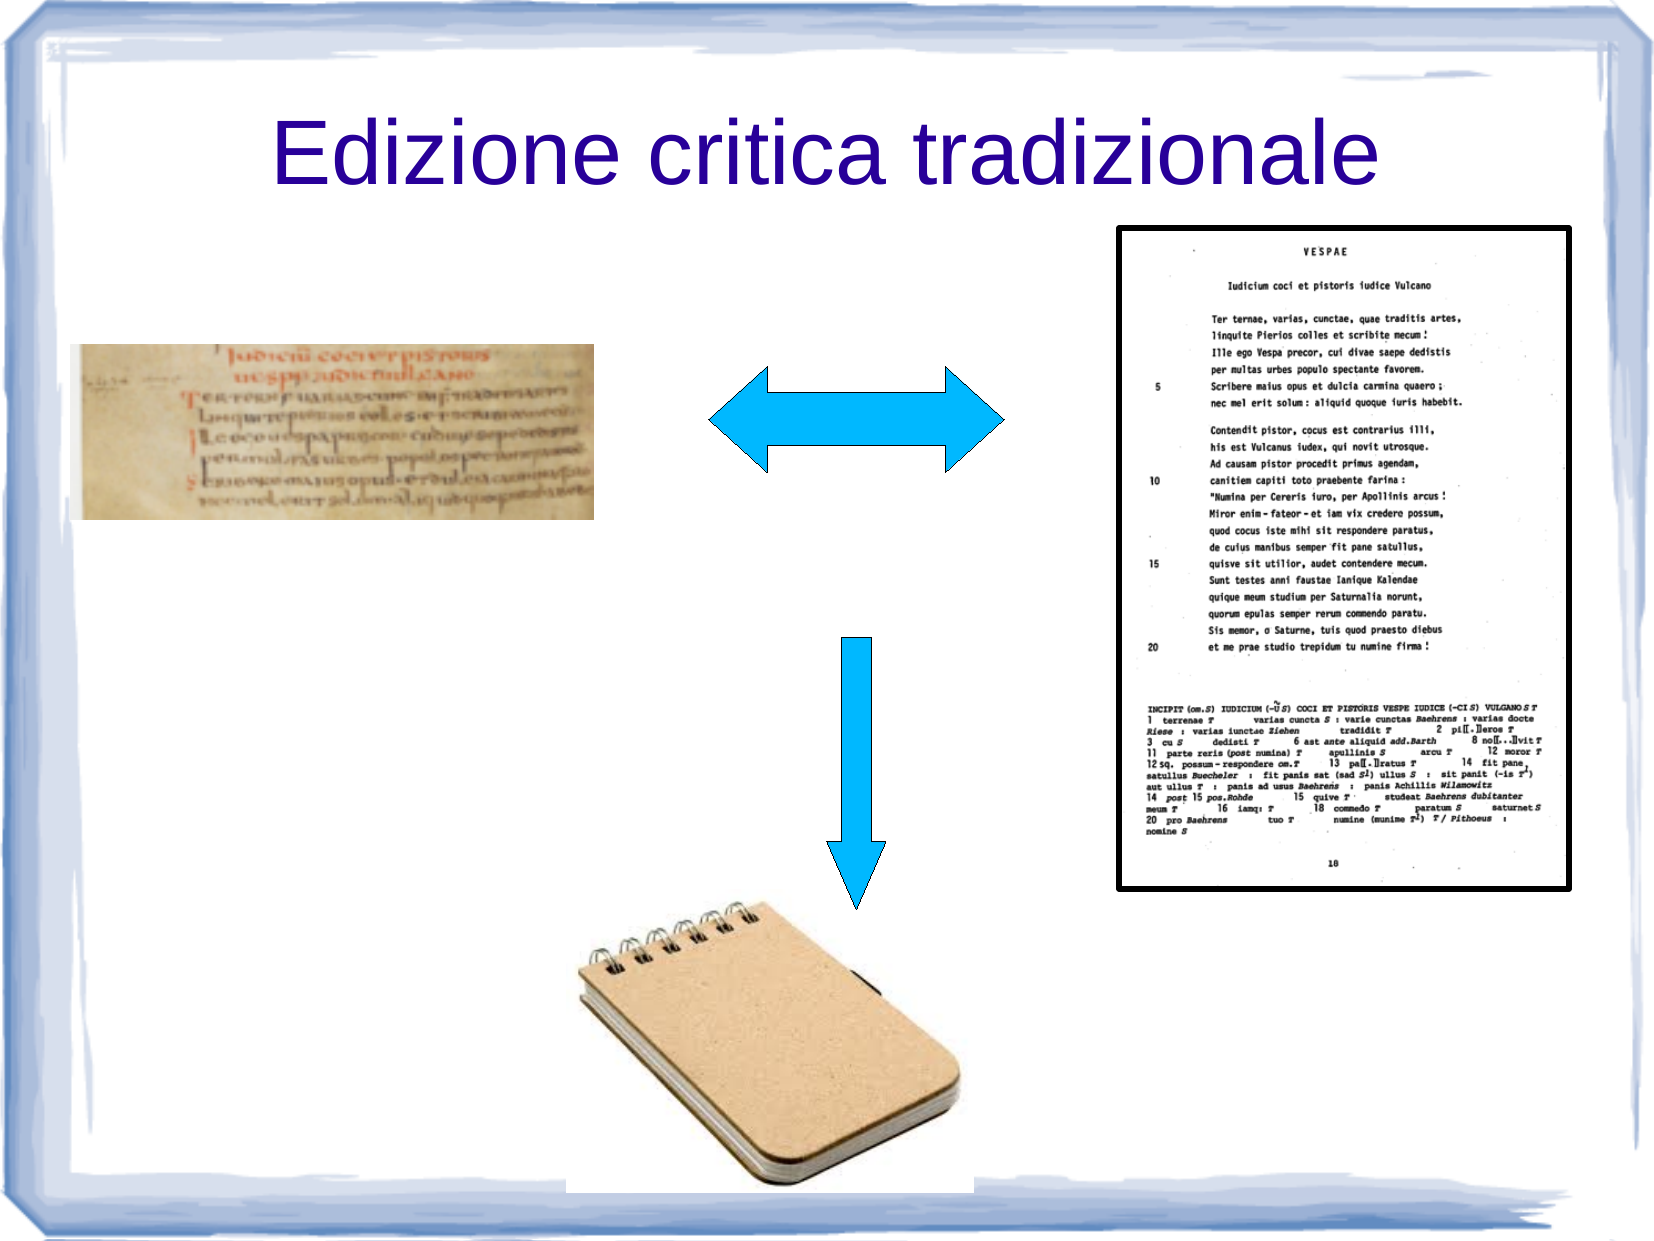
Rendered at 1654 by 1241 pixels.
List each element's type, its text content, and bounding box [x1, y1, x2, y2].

title Edizione critica tradizionale [82, 49, 1571, 257]
text_box [708, 366, 1005, 473]
text_box [826, 637, 886, 910]
picture [0, 0, 1654, 1241]
